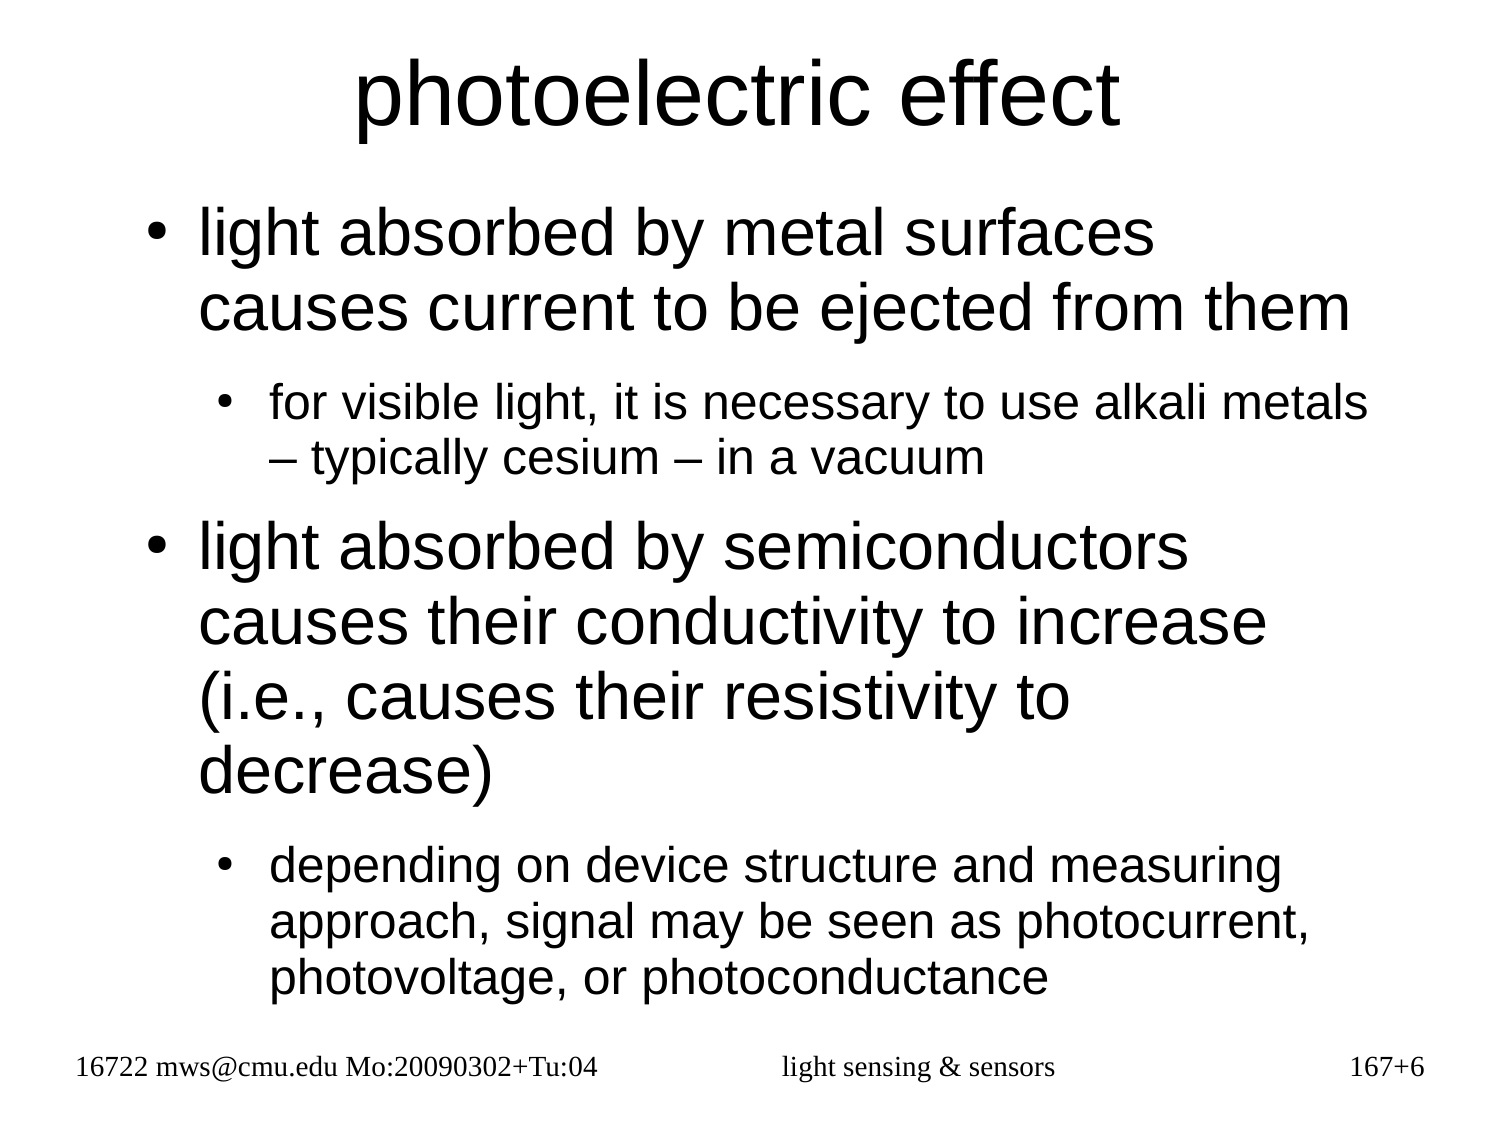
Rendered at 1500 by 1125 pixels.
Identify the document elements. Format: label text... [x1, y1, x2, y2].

list light absorbed by metal surfaces causes current to be ejected from them for visible light, it is necessary to use alkali metals – typically cesium – in a vacuum light absorbed by semiconductors causes their conductivity to increase (i.e., causes their resistivity to decrease) depending on device structure and measuring approach, signal may be seen as photocurrent, photovoltage, or photoconductance [112, 187, 1388, 1013]
title photoelectric effect [99, 34, 1375, 153]
